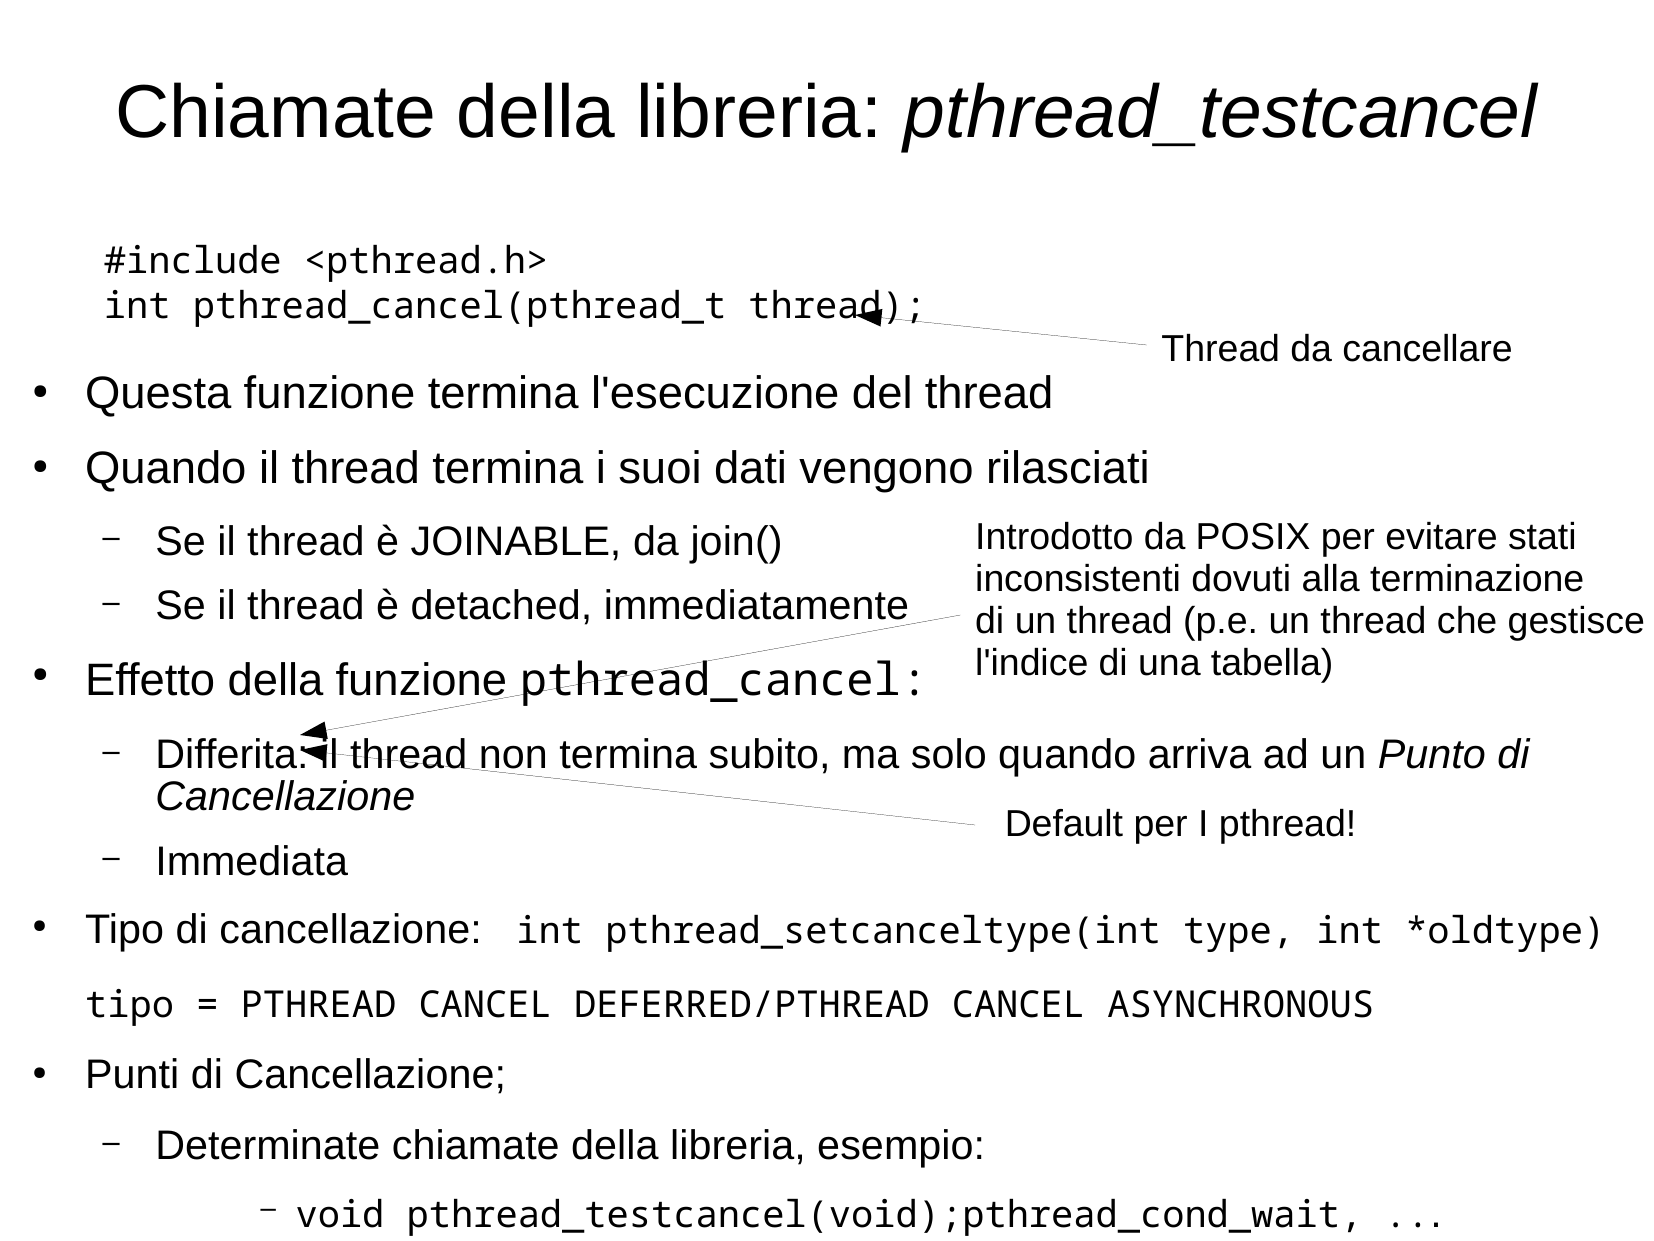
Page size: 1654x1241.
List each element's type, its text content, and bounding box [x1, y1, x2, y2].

title Chiamate della libreria: pthread_testcancel [82, 8, 1571, 216]
list #include <pthread.h> int pthread_cancel(pthread_t thread); Questa funzione termina l'esecuzione del thread Quando il thread termina i suoi dati vengono rilasciati Se il thread è JOINABLE, da join() Se il thread è detached, immediatamente Effetto della funzione pthread_cancel: Differita: il thread non termina subito, ma solo quando arriva ad un Punto di Cancellazione Immediata Tipo di cancellazione: int pthread_setcanceltype(int type, int *oldtype) tipo = PTHREAD CANCEL DEFERRED/PTHREAD CANCEL ASYNCHRONOUS Punti di Cancellazione; Determinate chiamate della libreria, esempio: void pthread_testcancel(void);pthread_cond_wait, ... [15, 237, 1636, 1241]
text_box Default per I pthread! [990, 795, 1531, 852]
text_box Introdotto da POSIX per evitare stati inconsistenti dovuti alla terminazione di un thread (p.e. un thread che gestisce l'indice di una tabella) [960, 508, 1654, 692]
text_box Thread da cancellare [1146, 319, 1654, 377]
